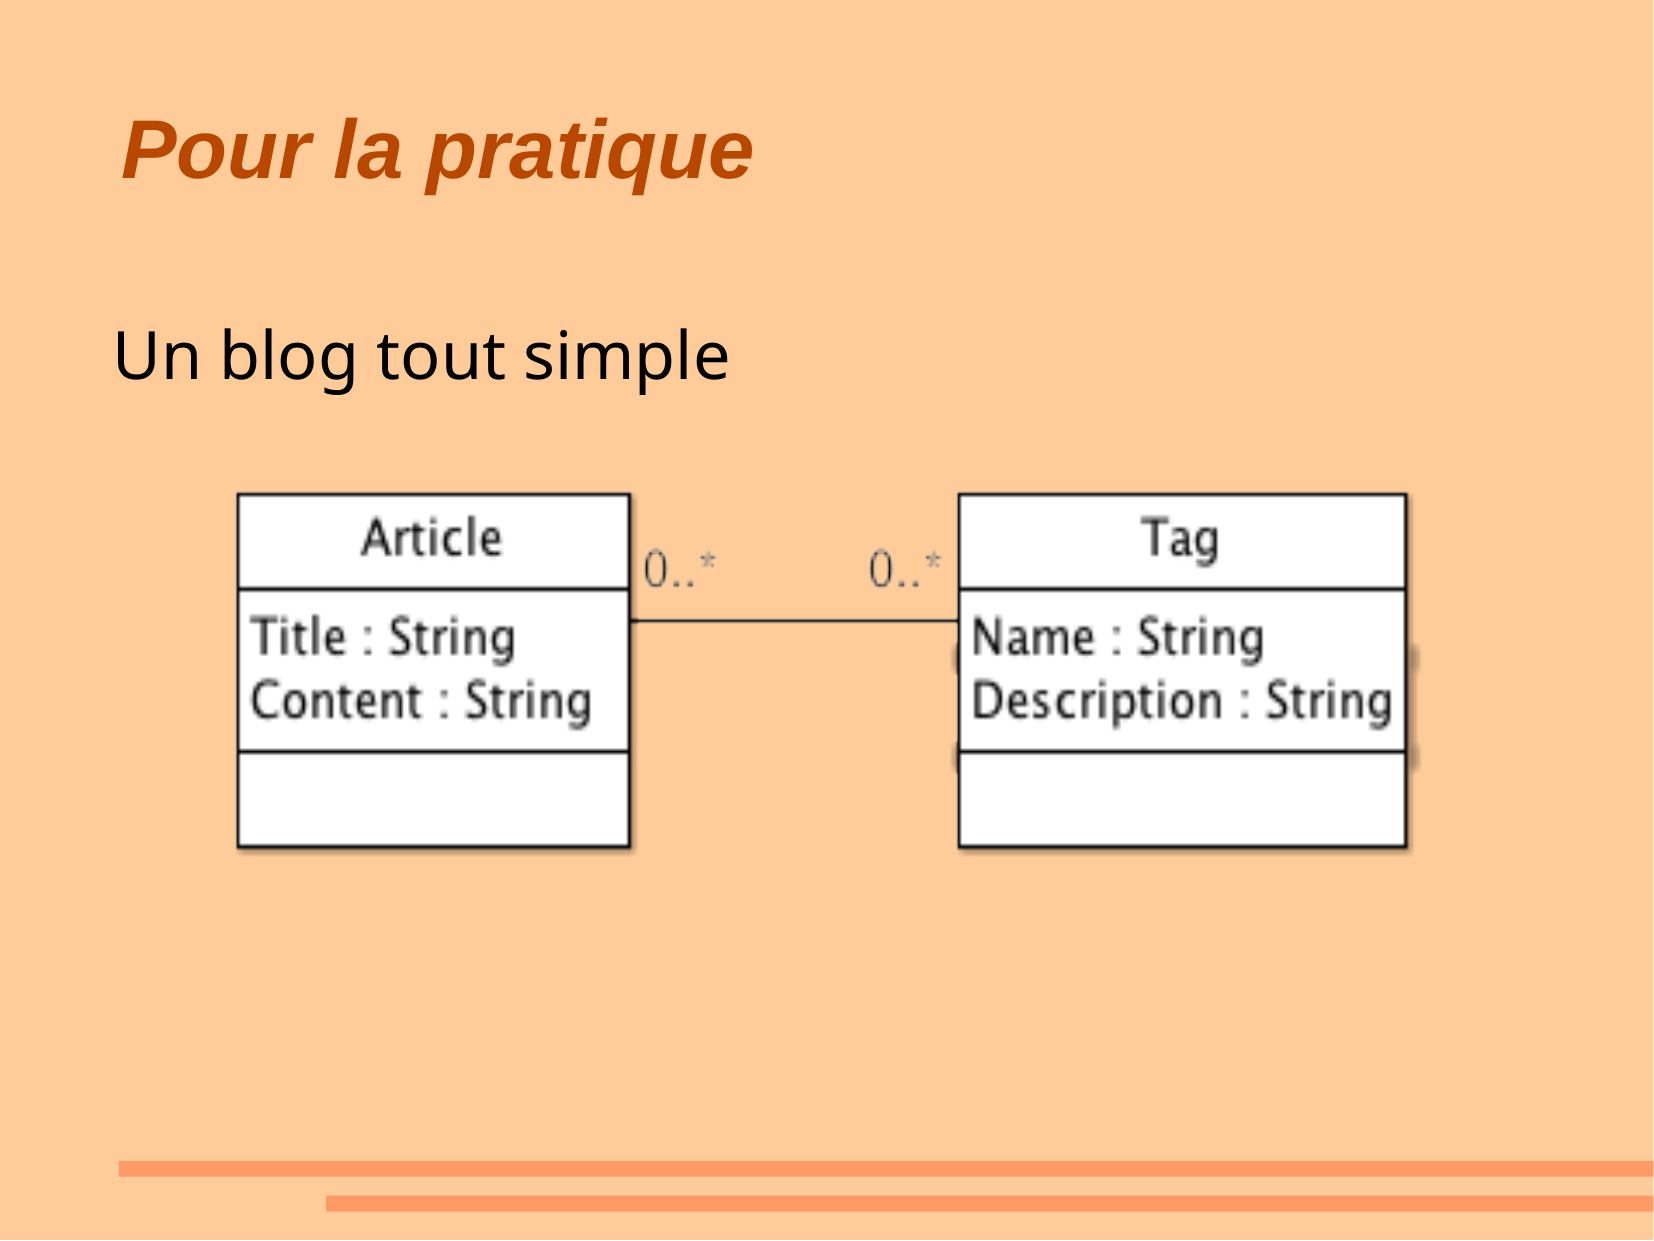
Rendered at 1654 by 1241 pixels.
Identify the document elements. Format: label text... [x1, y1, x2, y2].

list Un blog tout simple [95, 307, 1565, 414]
title Pour la pratique [121, 46, 1534, 254]
picture [206, 442, 1447, 886]
